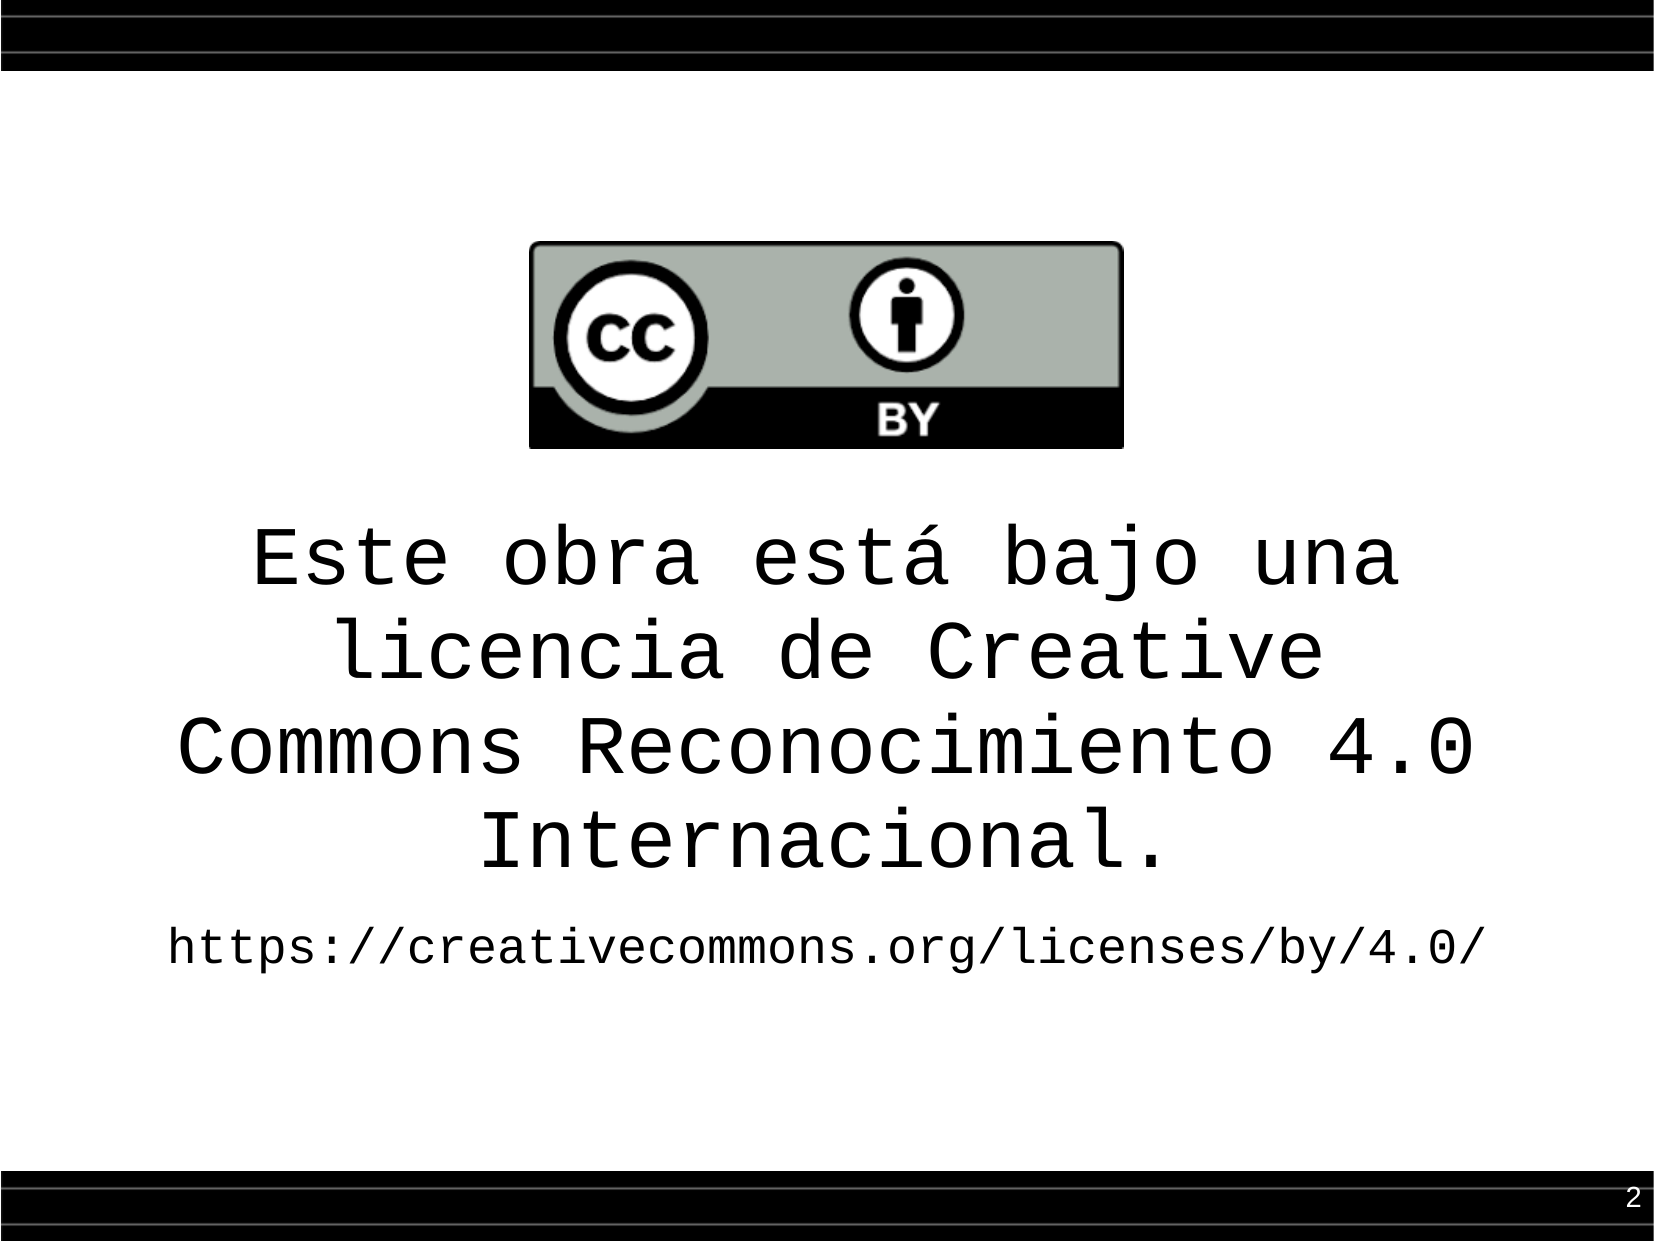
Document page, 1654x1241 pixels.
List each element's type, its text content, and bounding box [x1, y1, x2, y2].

picture [529, 241, 1124, 449]
picture [1, 1171, 1654, 1241]
picture [1, 0, 1654, 71]
text_box Este obra está bajo una licencia de Creative Commons Reconocimiento 4.0 Internacional. https://creativecommons.org/licenses/by/4.0/ [147, 507, 1506, 986]
